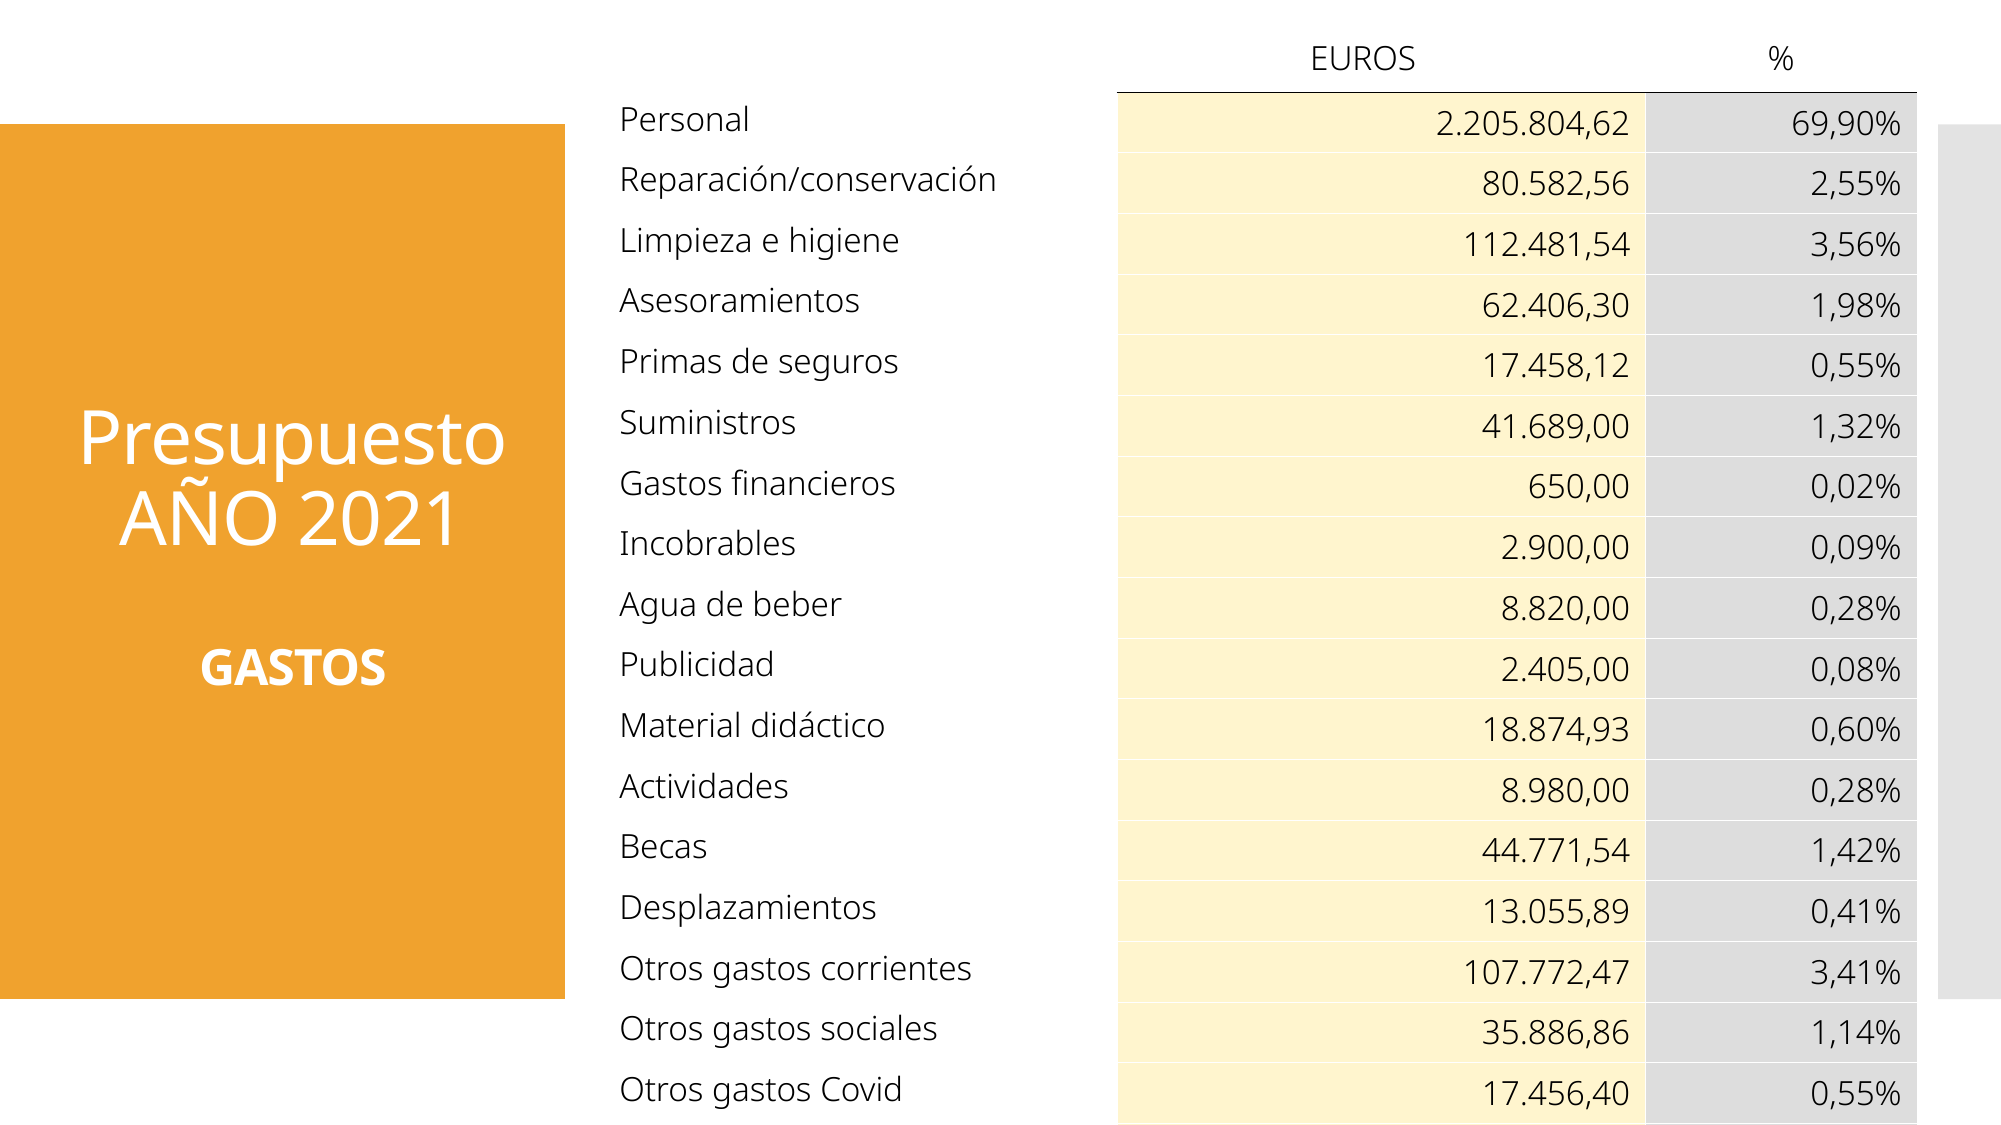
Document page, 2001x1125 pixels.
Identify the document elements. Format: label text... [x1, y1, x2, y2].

table_cell 112.481,54 [1118, 214, 1645, 274]
table_cell Personal [606, 93, 1117, 152]
table_cell Becas [606, 821, 1117, 880]
table_cell Reparación/conservación [606, 153, 1117, 213]
table_cell 17.456,40 [1118, 1063, 1645, 1123]
table_cell 650,00 [1118, 457, 1645, 516]
table_cell Incobrables [606, 517, 1117, 577]
table_cell Suministros [606, 396, 1117, 456]
table_cell 0,09% [1646, 517, 1917, 577]
table_cell 1,42% [1646, 821, 1917, 880]
table_cell 17.458,12 [1118, 335, 1645, 395]
table_cell Gastos financieros [606, 457, 1117, 516]
table_cell 2.900,00 [1118, 517, 1645, 577]
table_header EUROS [1118, 32, 1609, 92]
table_cell 107.772,47 [1118, 942, 1645, 1002]
title Presupuesto AÑO 2021 GASTOS [50, 170, 535, 926]
table_cell 13.055,89 [1118, 881, 1645, 941]
table_cell Primas de seguros [606, 335, 1117, 395]
table_cell 0,02% [1646, 457, 1917, 516]
table_cell 62.406,30 [1118, 275, 1645, 334]
table_cell 1,32% [1646, 396, 1917, 456]
table_cell 3,56% [1646, 214, 1917, 274]
table_header [1610, 32, 1645, 92]
table_cell Desplazamientos [606, 881, 1117, 941]
table_cell Publicidad [606, 639, 1117, 698]
table_header [606, 32, 1117, 92]
table_cell 69,90% [1646, 93, 1917, 152]
table_header % [1646, 32, 1917, 92]
table_cell Otros gastos Covid [606, 1063, 1117, 1123]
table_cell Agua de beber [606, 578, 1117, 638]
table_cell 2.405,00 [1118, 639, 1645, 698]
table_cell Material didáctico [606, 699, 1117, 759]
table_cell 1,98% [1646, 275, 1917, 334]
table_cell Otros gastos corrientes [606, 942, 1117, 1002]
table_cell 2.205.804,62 [1118, 93, 1645, 152]
table_cell 0,60% [1646, 699, 1917, 759]
table_cell 41.689,00 [1118, 396, 1645, 456]
table_cell Limpieza e higiene [606, 214, 1117, 274]
table_cell Asesoramientos [606, 275, 1117, 334]
table_cell 35.886,86 [1118, 1003, 1645, 1062]
table_cell 80.582,56 [1118, 153, 1645, 213]
table_cell 0,55% [1646, 335, 1917, 395]
table_cell 18.874,93 [1118, 699, 1645, 759]
table_cell 0,41% [1646, 881, 1917, 941]
table_cell 0,08% [1646, 639, 1917, 698]
table_cell 3,41% [1646, 942, 1917, 1002]
table_cell 1,14% [1646, 1003, 1917, 1062]
table_cell 0,28% [1646, 578, 1917, 638]
table_cell Actividades [606, 760, 1117, 820]
table_cell 44.771,54 [1118, 821, 1645, 880]
table_cell Otros gastos sociales [606, 1003, 1117, 1062]
table_cell 0,28% [1646, 760, 1917, 820]
table_cell 8.820,00 [1118, 578, 1645, 638]
table_cell 8.980,00 [1118, 760, 1645, 820]
table_cell 0,55% [1646, 1063, 1917, 1123]
table_cell 2,55% [1646, 153, 1917, 213]
